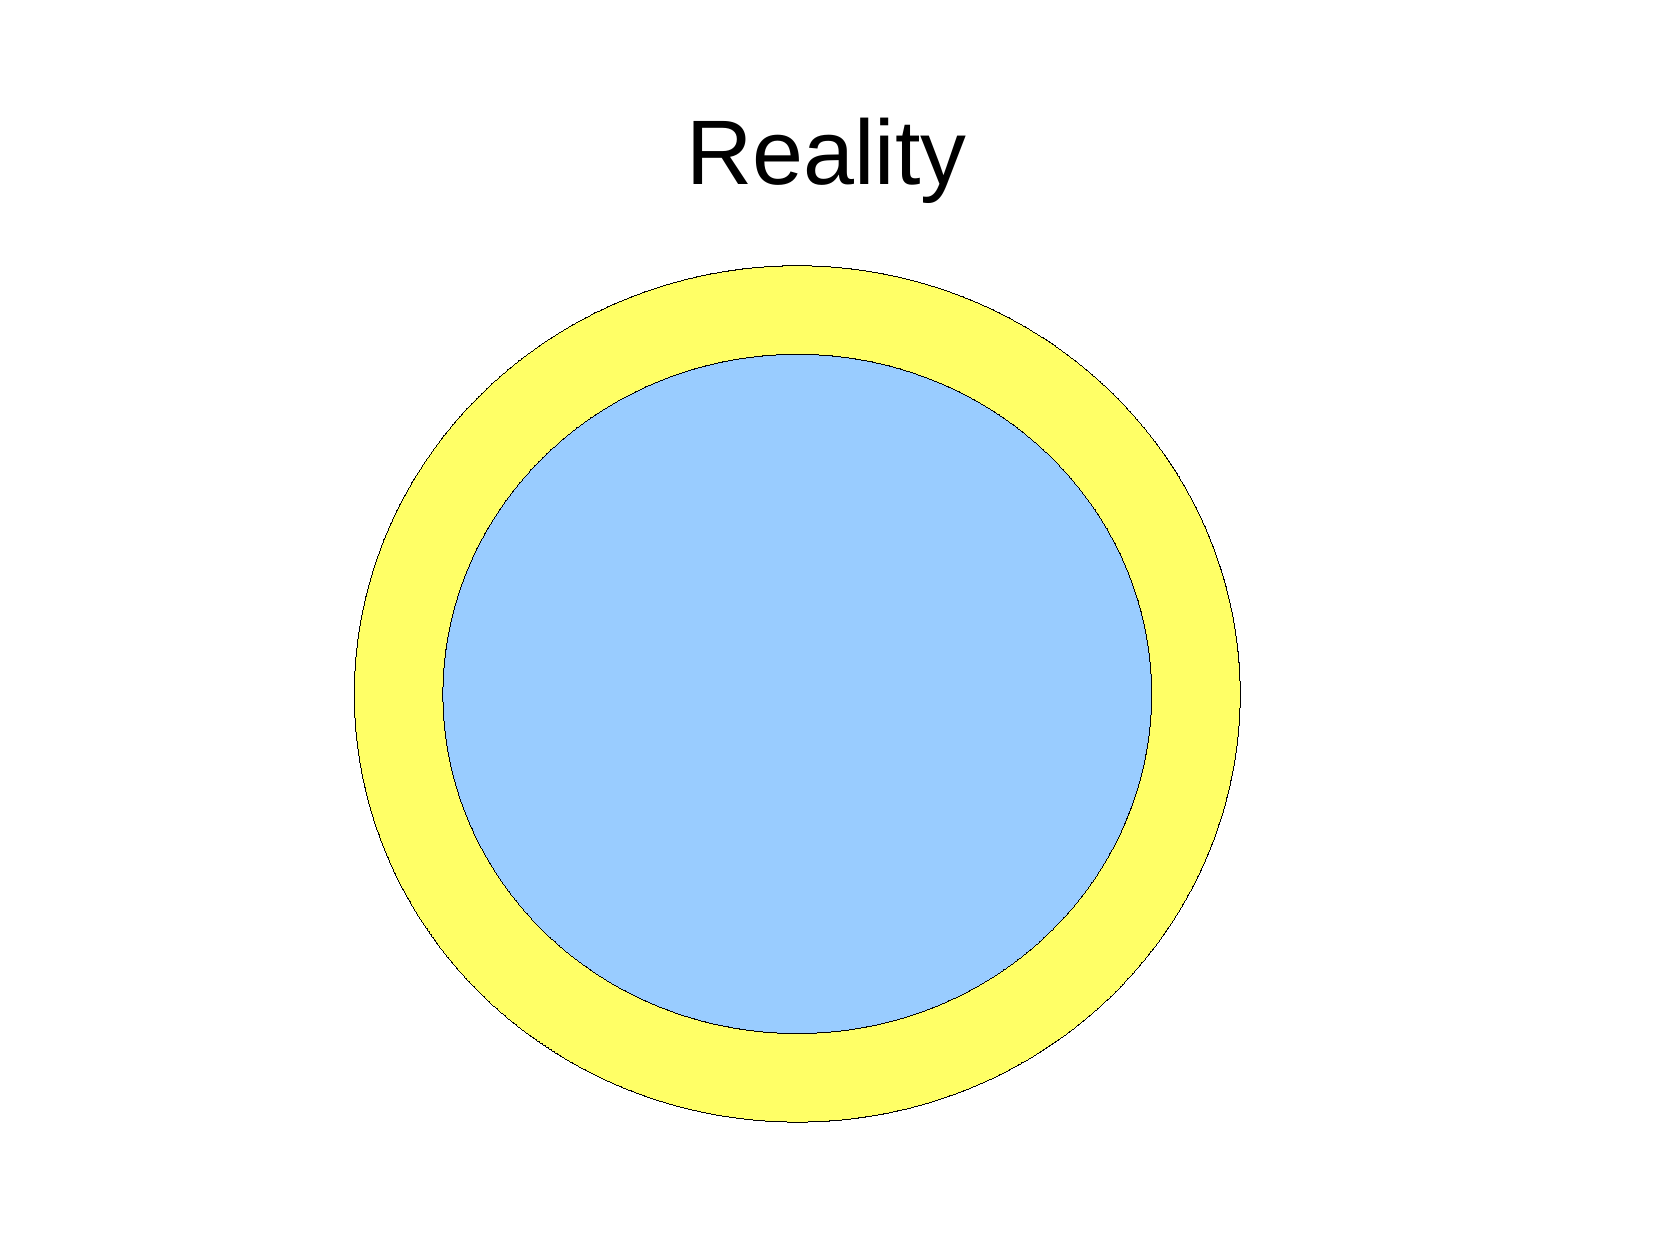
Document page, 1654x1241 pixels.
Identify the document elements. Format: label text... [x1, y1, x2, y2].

text_box [354, 265, 1241, 1123]
title Reality [82, 49, 1571, 257]
